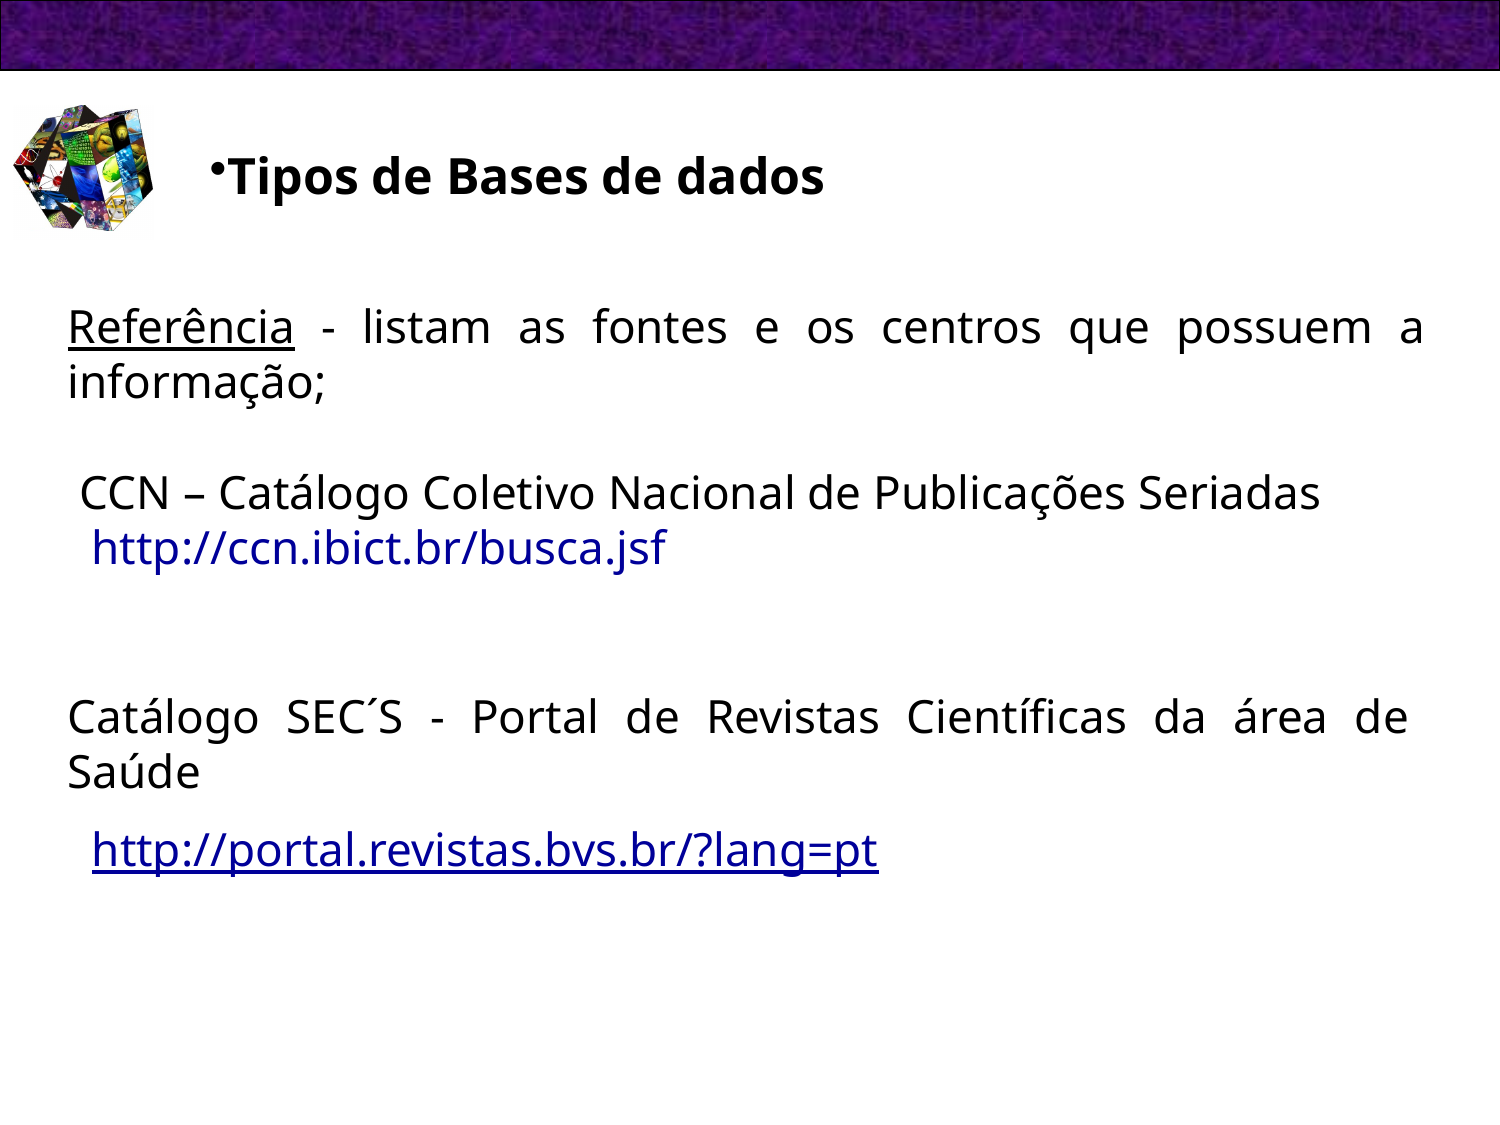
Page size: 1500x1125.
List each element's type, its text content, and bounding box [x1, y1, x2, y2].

text_box Referência - listam as fontes e os centros que possuem a informação; [53, 290, 1441, 416]
picture [1, 1, 1499, 69]
text_box CCN – Catálogo Coletivo Nacional de Publicações Seriadas http://ccn.ibict.br/busca.jsf [64, 456, 1459, 581]
text_box Tipos de Bases de dados [194, 137, 1253, 213]
text_box Catálogo SEC´S - Portal de Revistas Científicas da área de Saúde http://portal.revistas.bvs.br/?lang=pt [53, 680, 1425, 884]
